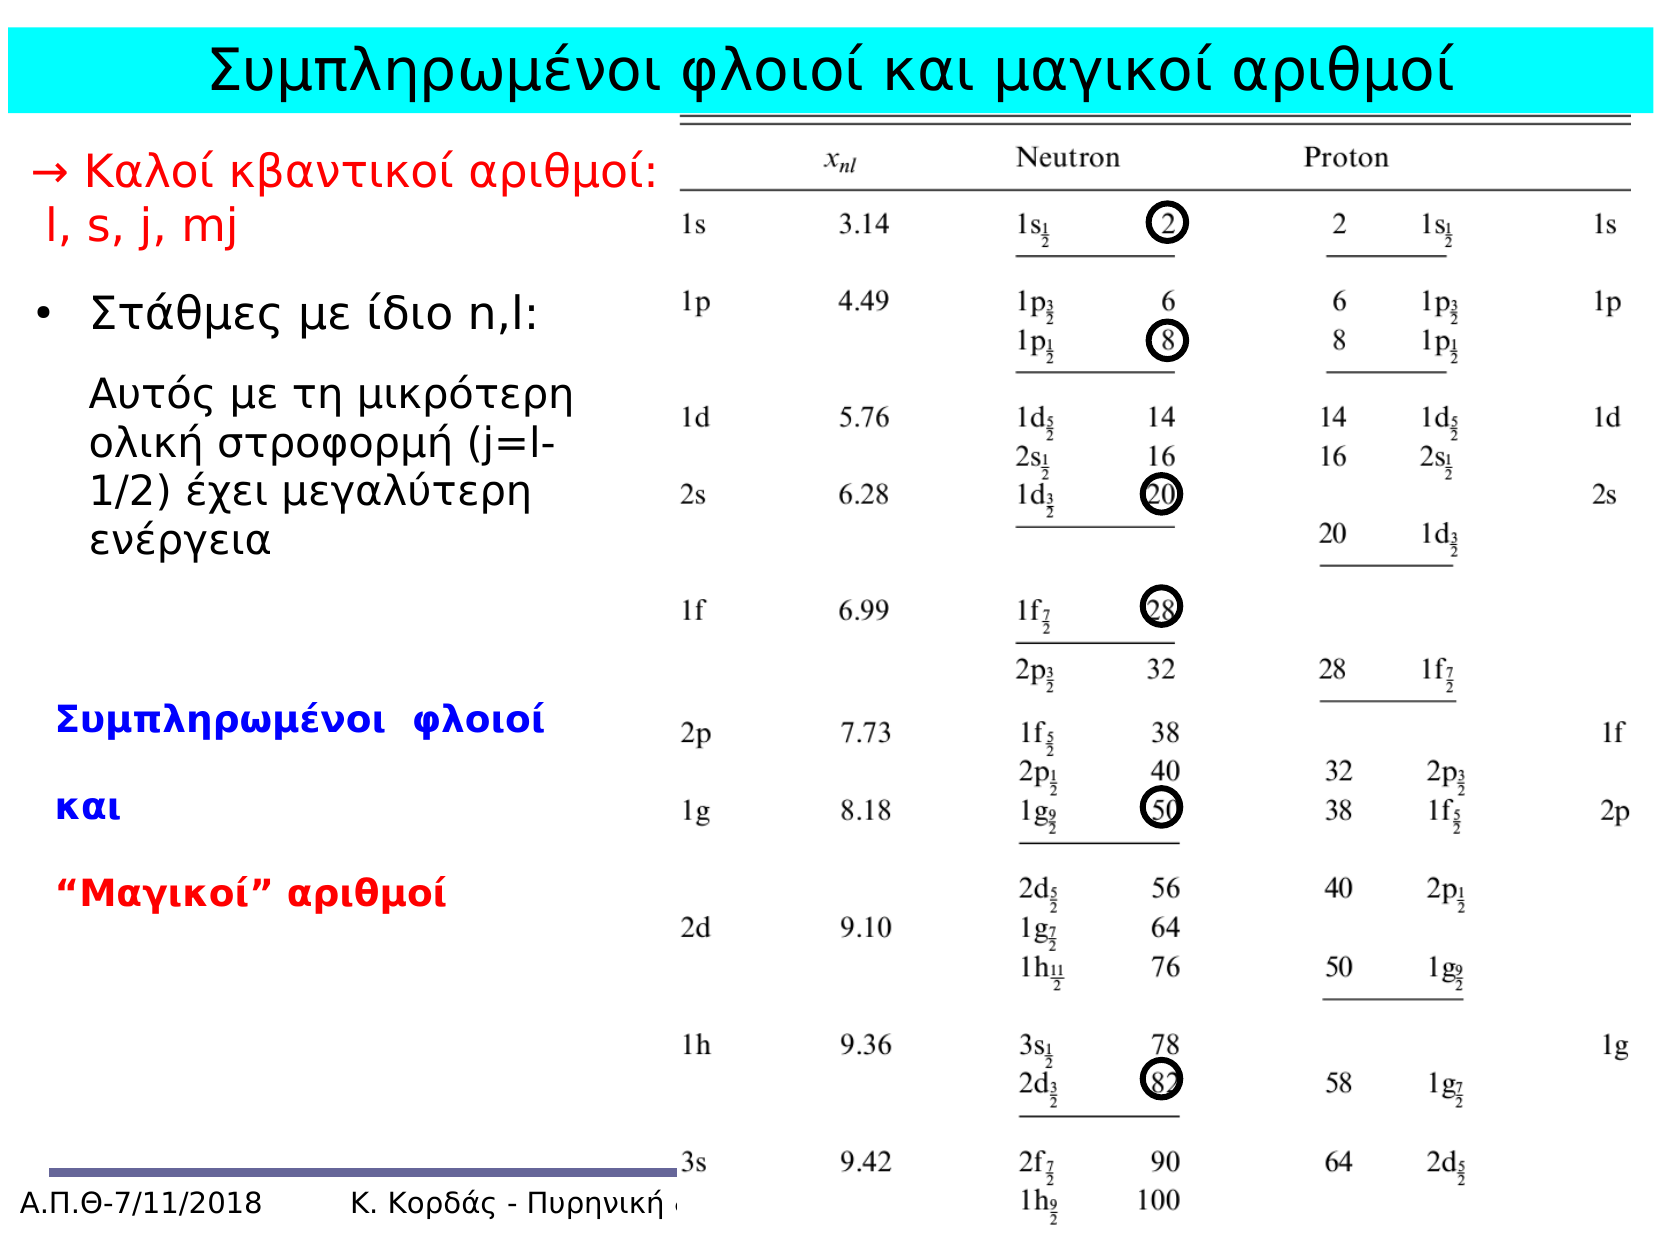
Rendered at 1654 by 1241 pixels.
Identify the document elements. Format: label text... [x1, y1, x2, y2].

text_box → Καλοί κβαντικοί αριθμοί: l, s, j, mj [15, 137, 675, 260]
picture [673, 114, 1635, 1227]
text_box Συμπληρωμένοι φλοιοί και “Μαγικοί” αριθμοί [39, 690, 794, 925]
title Συμπληρωμένοι φλοιοί και μαγικοί αριθμοί [8, 27, 1654, 114]
list Στάθμες με ίδιο n,l: Αυτός με τη μικρότερη ολική στροφορμή (j=l-1/2) έχει μεγαλύτερη ενέργεια [17, 287, 638, 567]
